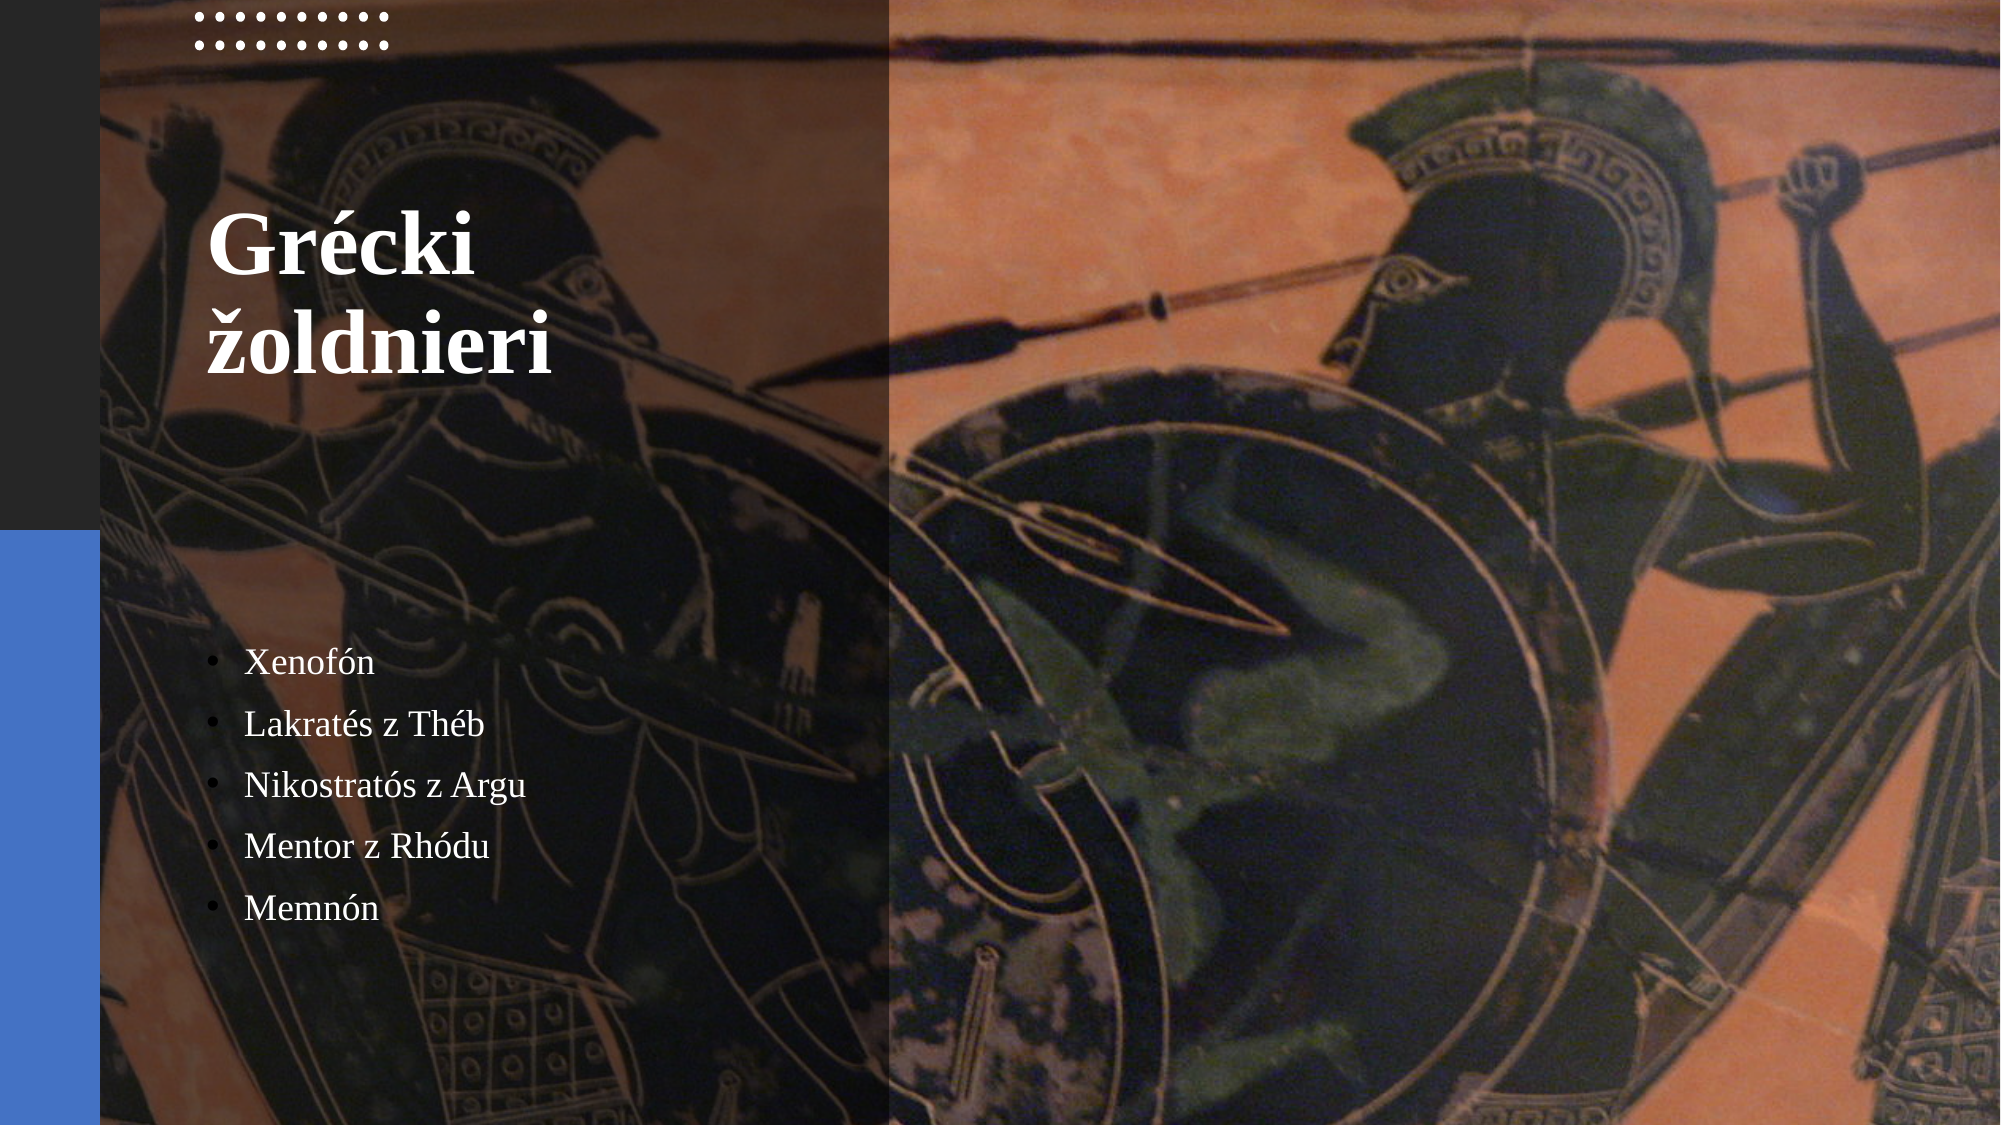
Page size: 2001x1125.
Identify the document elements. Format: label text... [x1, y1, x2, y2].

title Grécki žoldnieri [191, 118, 828, 471]
picture [889, 0, 2000, 1125]
text_box [0, 0, 889, 1125]
list Xenofón Lakratés z Théb Nikostratós z Argu Mentor z Rhódu Memnón [191, 554, 828, 1078]
